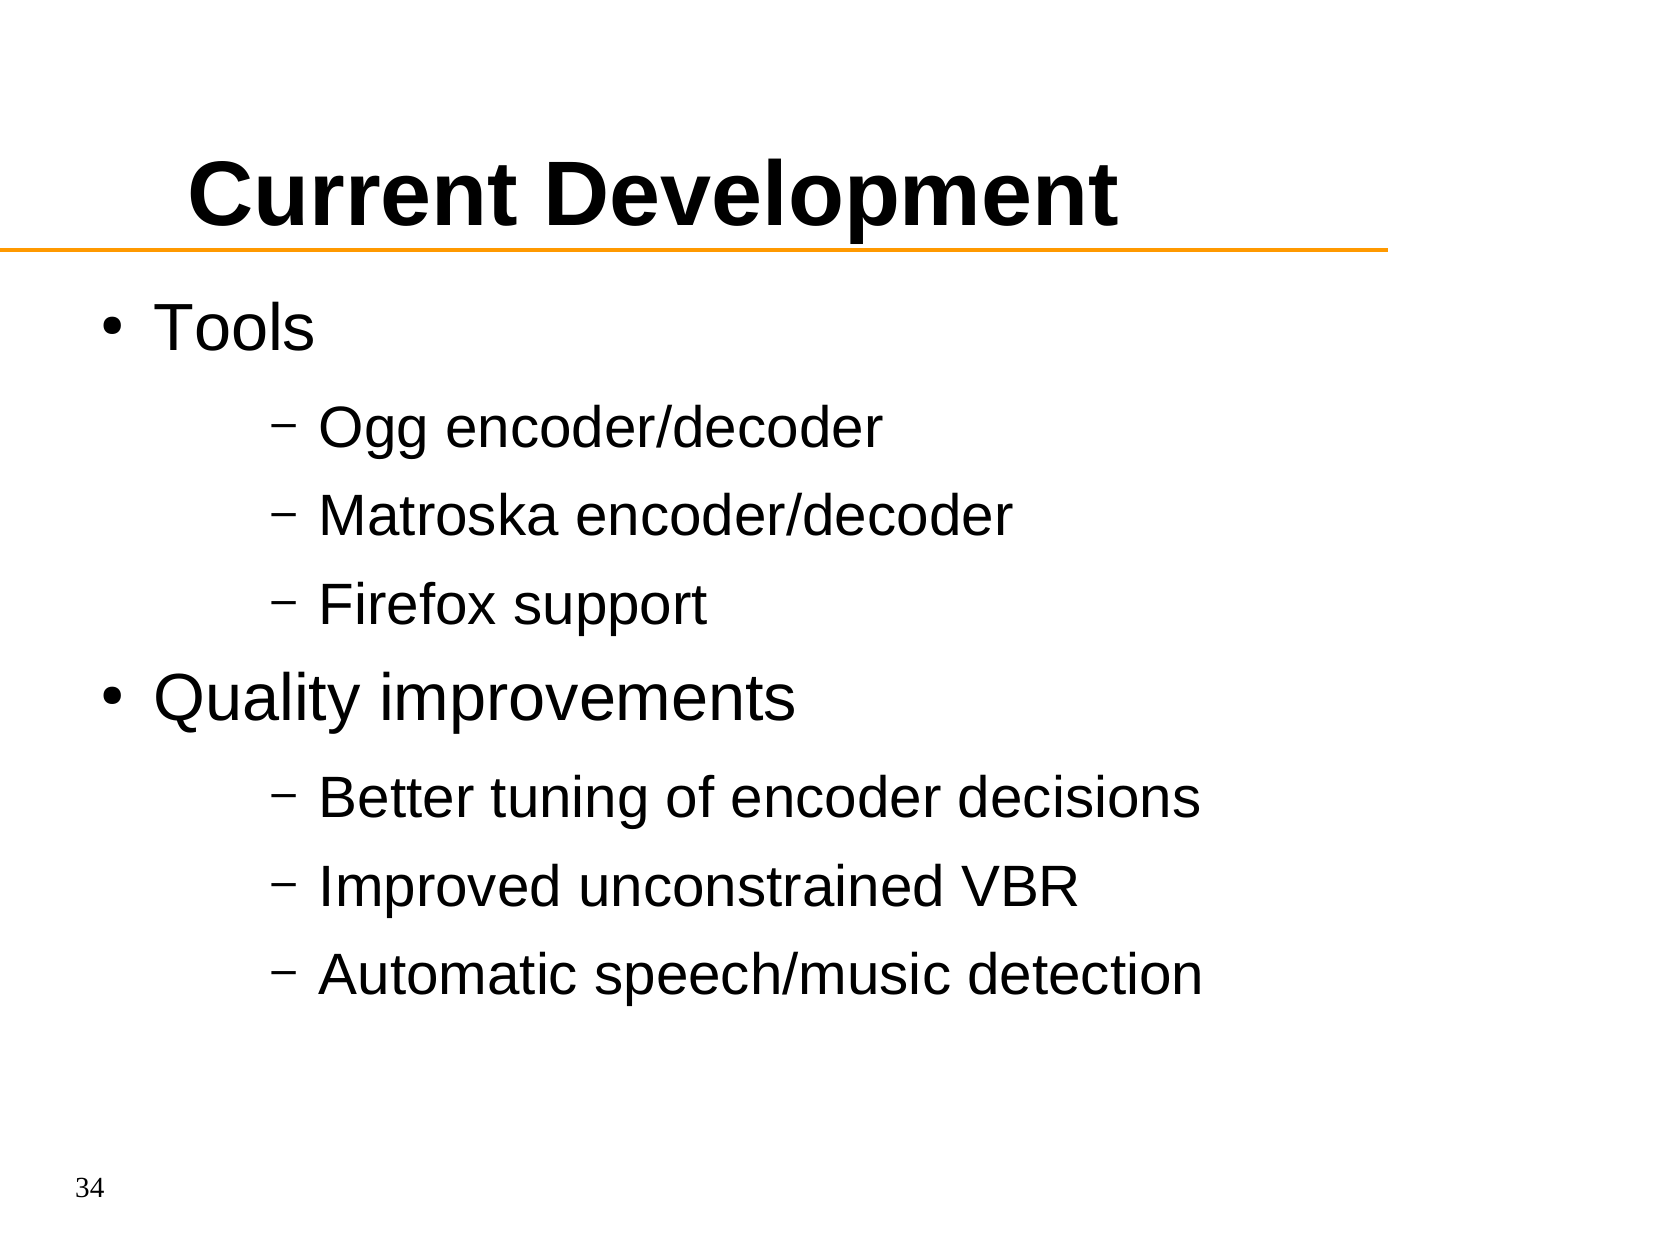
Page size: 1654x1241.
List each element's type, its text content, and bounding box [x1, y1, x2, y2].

title Current Development [187, 37, 1571, 245]
list Tools Ogg encoder/decoder Matroska encoder/decoder Firefox support Quality improvements Better tuning of encoder decisions Improved unconstrained VBR Automatic speech/music detection [82, 290, 1571, 1109]
